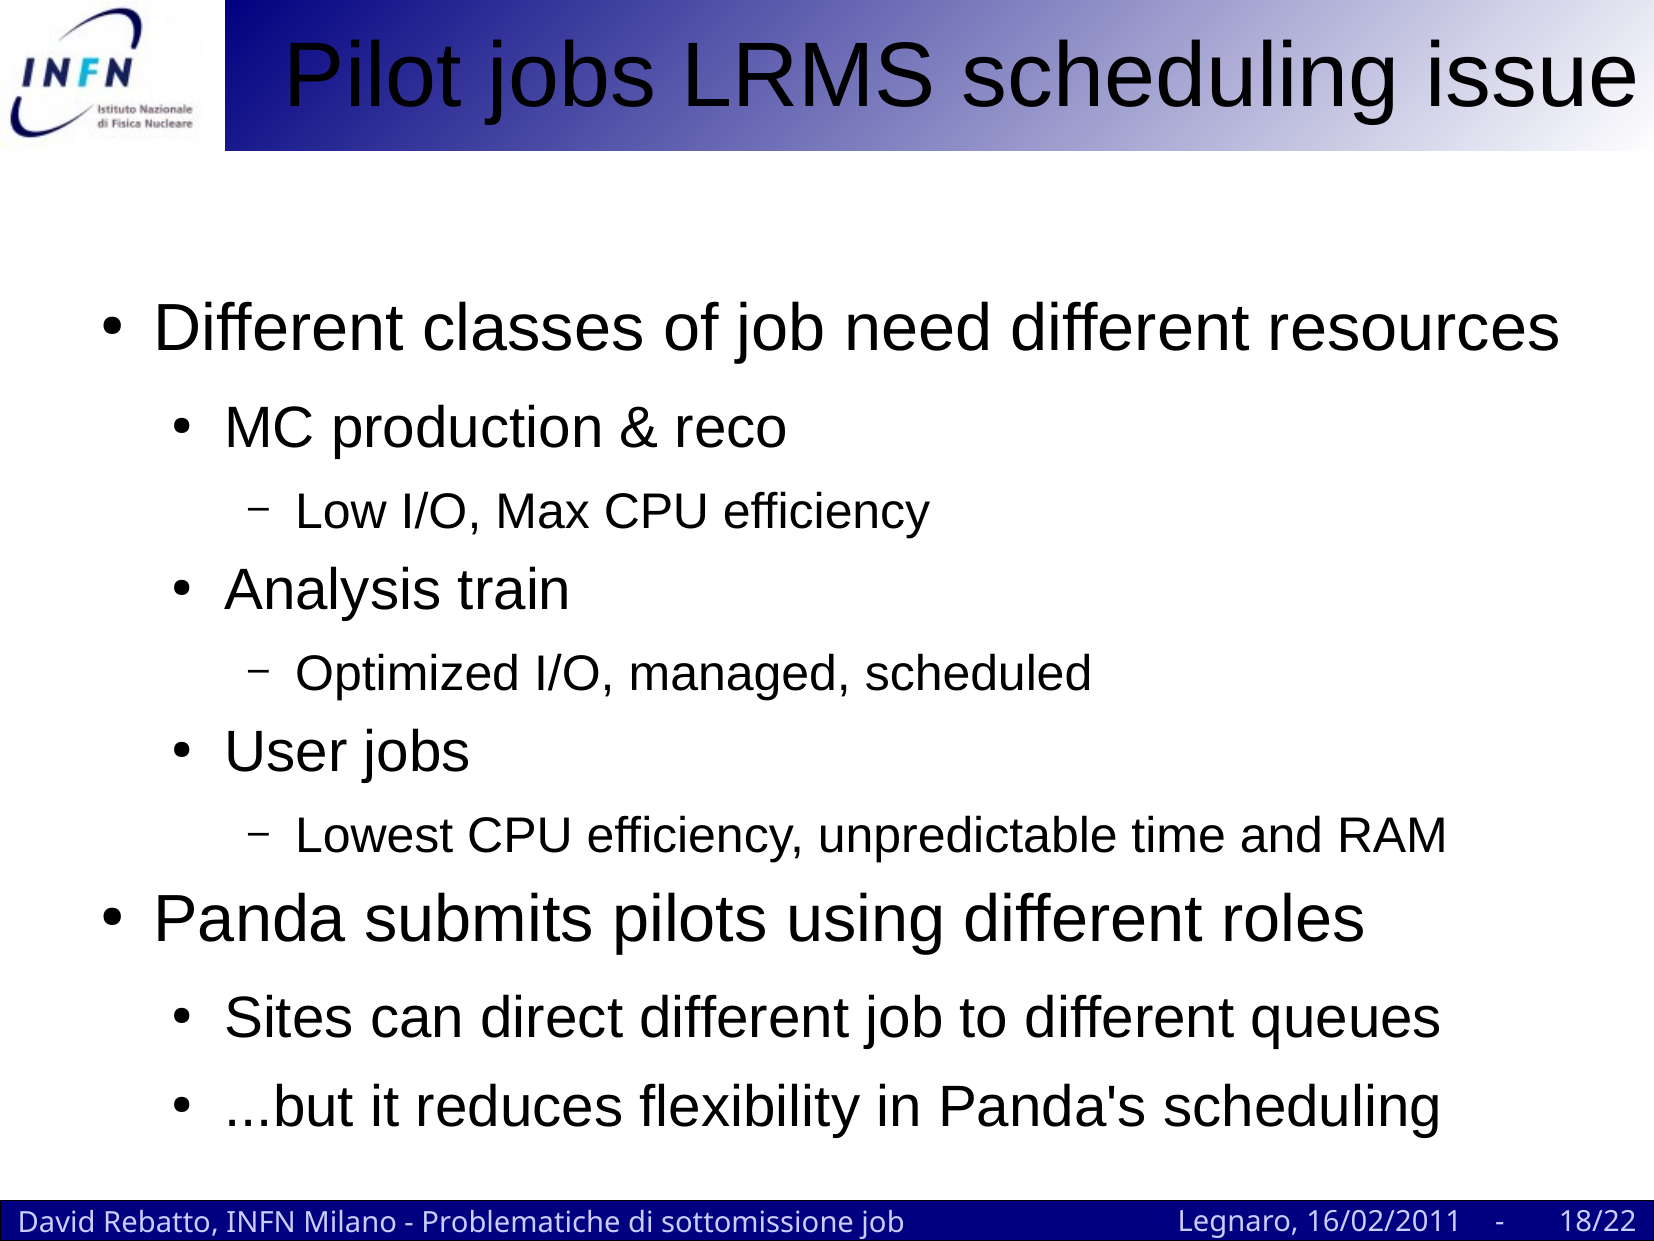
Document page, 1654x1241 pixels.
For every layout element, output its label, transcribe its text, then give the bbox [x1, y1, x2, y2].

list Different classes of job need different resources MC production & reco Low I/O, Max CPU efficiency Analysis train Optimized I/O, managed, scheduled User jobs Lowest CPU efficiency, unpredictable time and RAM Panda submits pilots using different roles Sites can direct different job to different queues ...but it reduces flexibility in Panda's scheduling [82, 290, 1571, 1138]
picture [0, 1, 204, 150]
title Pilot jobs LRMS scheduling issue [225, 0, 1654, 151]
